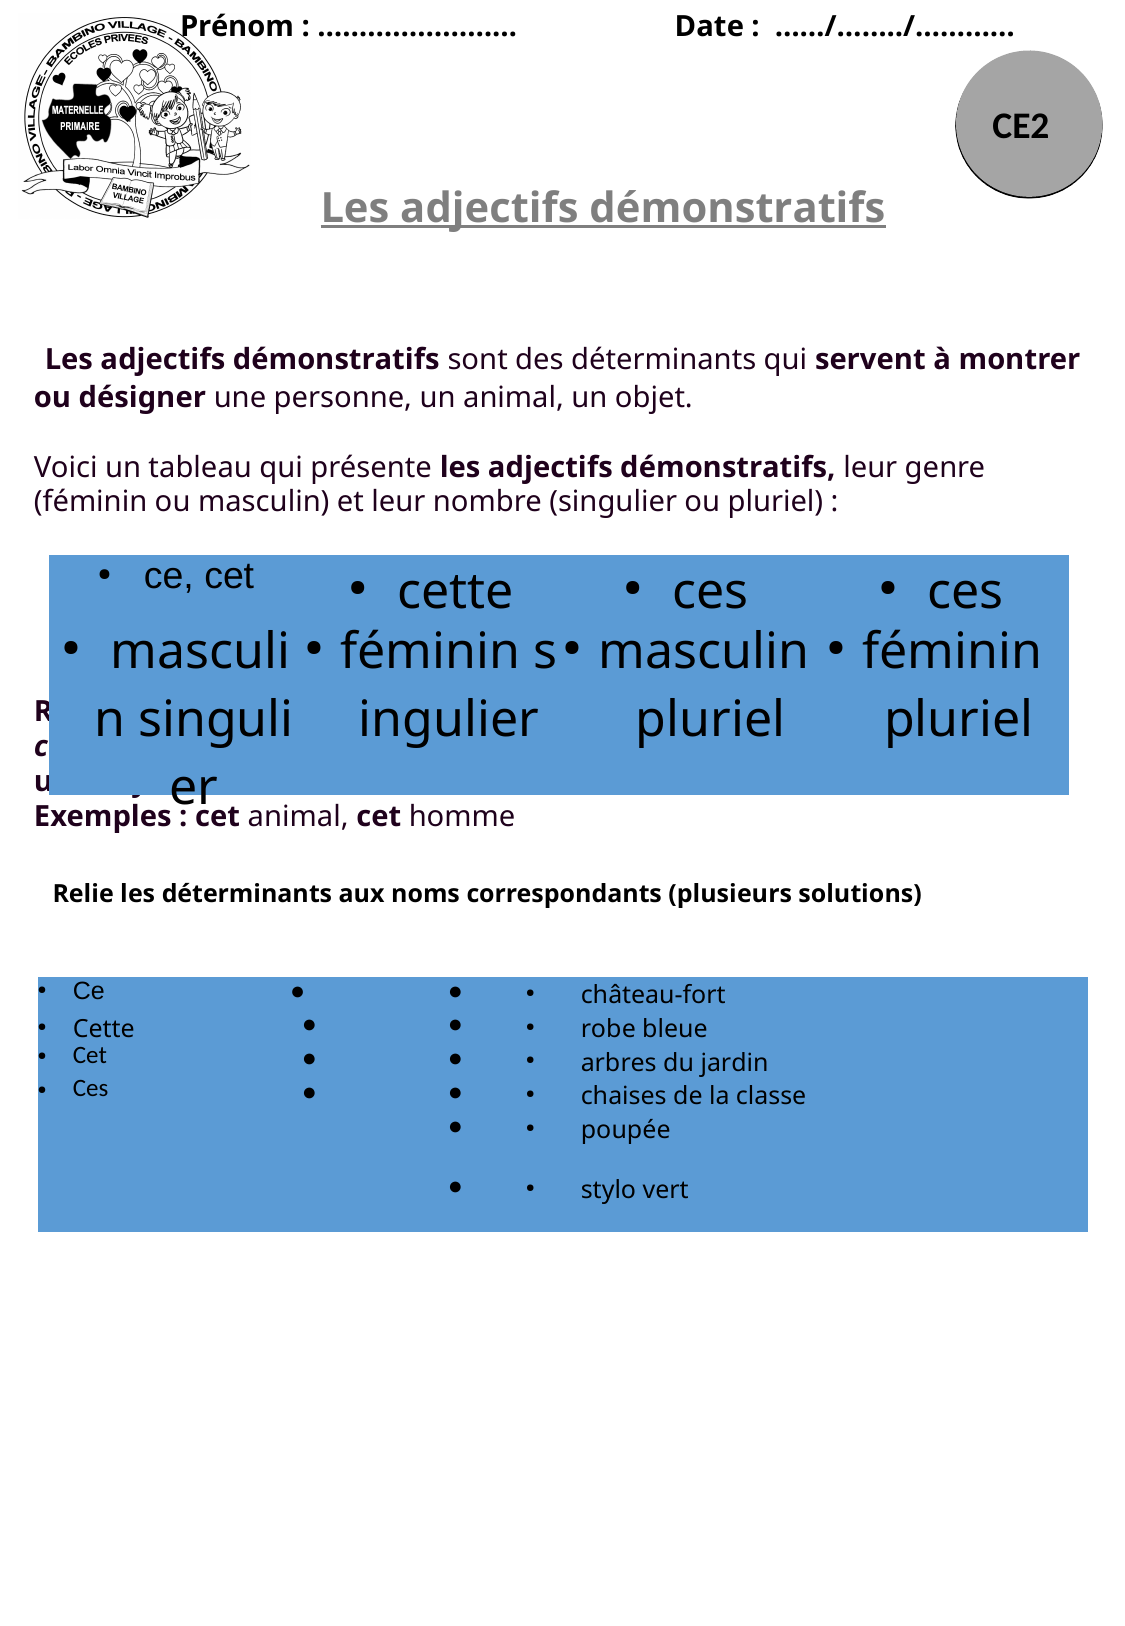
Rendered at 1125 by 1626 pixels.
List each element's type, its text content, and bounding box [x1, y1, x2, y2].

table_cell féminin singulier [304, 615, 559, 795]
table_header ce, cet [49, 555, 304, 615]
table_cell poupée [526, 1112, 1088, 1172]
table_header ces [559, 555, 814, 615]
table_cell Cette [38, 1011, 234, 1044]
table_cell ● [385, 1011, 526, 1044]
text_box CE2 [955, 50, 1103, 197]
table_header château-fort [526, 977, 1088, 1011]
table_cell ● [234, 1011, 385, 1044]
text_box Les adjectifs démonstratifs [162, 169, 1045, 238]
table_cell ● [234, 1078, 385, 1112]
table_cell stylo vert [526, 1172, 1088, 1232]
text_box Les adjectifs démonstratifs sont des déterminants qui servent à montrer ou désigner une personne, un animal, un objet. Voici un tableau qui présente les adjectifs démonstratifs, leur genre (féminin ou masculin) et leur nombre (singulier ou pluriel) : Remarque : cet remplace ce devant un nom masculin singulier qui commence par une voyelle ou un h muet. Exemples : cet animal, cet homme [19, 292, 1099, 840]
table_cell arbres du jardin [526, 1044, 1088, 1078]
text_box Prénom : …………………… Date : ……/……../………… [0, 0, 1125, 50]
table_cell ● [385, 1078, 526, 1112]
table_cell [38, 1112, 234, 1172]
table_cell [234, 1172, 385, 1232]
table_cell [234, 1112, 385, 1172]
table_header ● [234, 977, 385, 1011]
table_header Ce [38, 977, 234, 1011]
table_cell Cet [38, 1044, 234, 1078]
table_cell masculin pluriel [559, 615, 814, 795]
table_cell ● [385, 1172, 526, 1232]
table_cell [38, 1172, 234, 1232]
table_cell chaises de la classe [526, 1078, 1088, 1112]
table_cell ● [385, 1112, 526, 1172]
table_cell robe bleue [526, 1011, 1088, 1044]
table_header ● [385, 977, 526, 1011]
table_cell féminin pluriel [814, 615, 1069, 795]
table_cell masculin singulier [49, 615, 304, 795]
table_cell Ces [38, 1078, 234, 1112]
table_cell ● [234, 1044, 385, 1078]
table_header cette [304, 555, 559, 615]
picture [18, 50, 251, 219]
table_cell ● [385, 1044, 526, 1078]
table_header ces [814, 555, 1069, 615]
text_box Relie les déterminants aux noms correspondants (plusieurs solutions) [37, 870, 939, 945]
